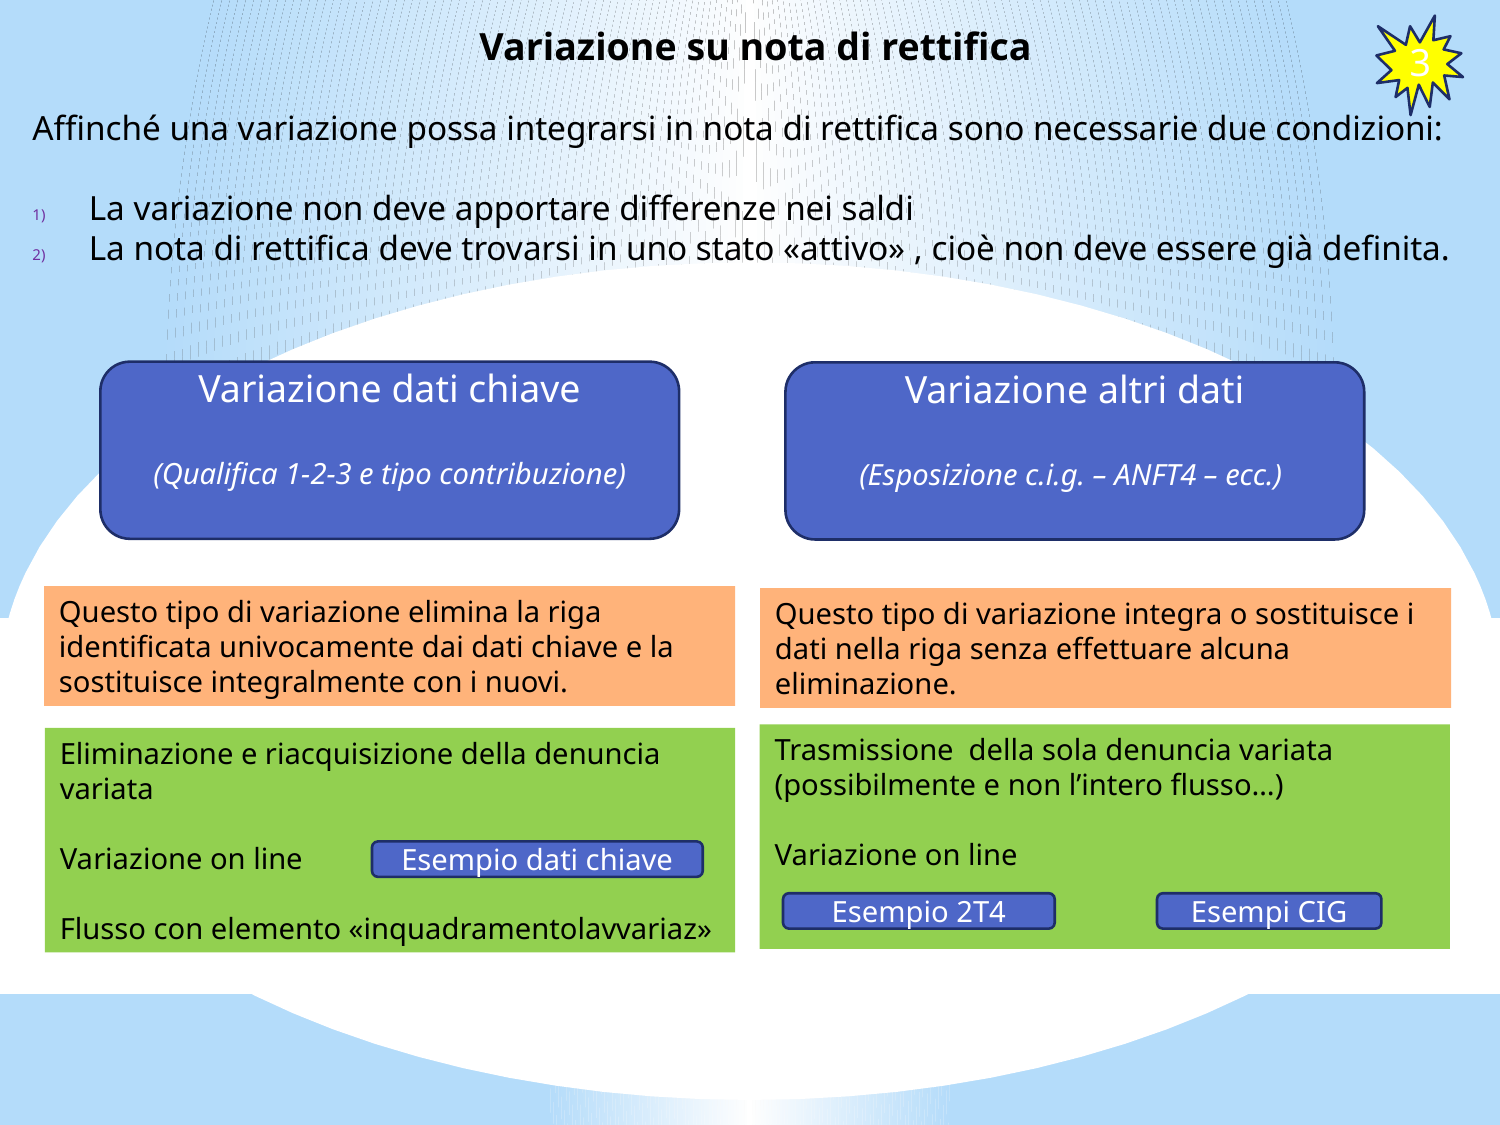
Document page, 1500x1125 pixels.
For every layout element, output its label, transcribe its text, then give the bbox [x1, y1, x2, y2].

text_box Esempio dati chiave [371, 841, 703, 877]
text_box Esempi CIG [1157, 893, 1382, 929]
text_box Variazione dati chiave (Qualifica 1-2-3 e tipo contribuzione) [100, 361, 680, 539]
text_box Questo tipo di variazione elimina la riga identificata univocamente dai dati chiave e la sostituisce integralmente con i nuovi. [44, 586, 736, 706]
text_box Variazione su nota di rettifica Affinché una variazione possa integrarsi in nota di rettifica sono necessarie due condizioni: La variazione non deve apportare differenze nei saldi La nota di rettifica deve trovarsi in uno stato «attivo» , cioè non deve essere già definita. [17, 15, 1495, 605]
text_box Variazione altri dati (Esposizione c.i.g. – ANFT4 – ecc.) [785, 362, 1365, 540]
text_box 3 [1376, 15, 1464, 116]
text_box Eliminazione e riacquisizione della denuncia variata Variazione on line Flusso con elemento «inquadramentolavvariaz» [44, 727, 736, 953]
text_box Esempio 2T4 [783, 893, 1055, 929]
text_box Trasmissione della sola denuncia variata (possibilmente e non l’intero flusso…) Variazione on line [759, 724, 1450, 949]
text_box Questo tipo di variazione integra o sostituisce i dati nella riga senza effettuare alcuna eliminazione. [760, 588, 1452, 708]
